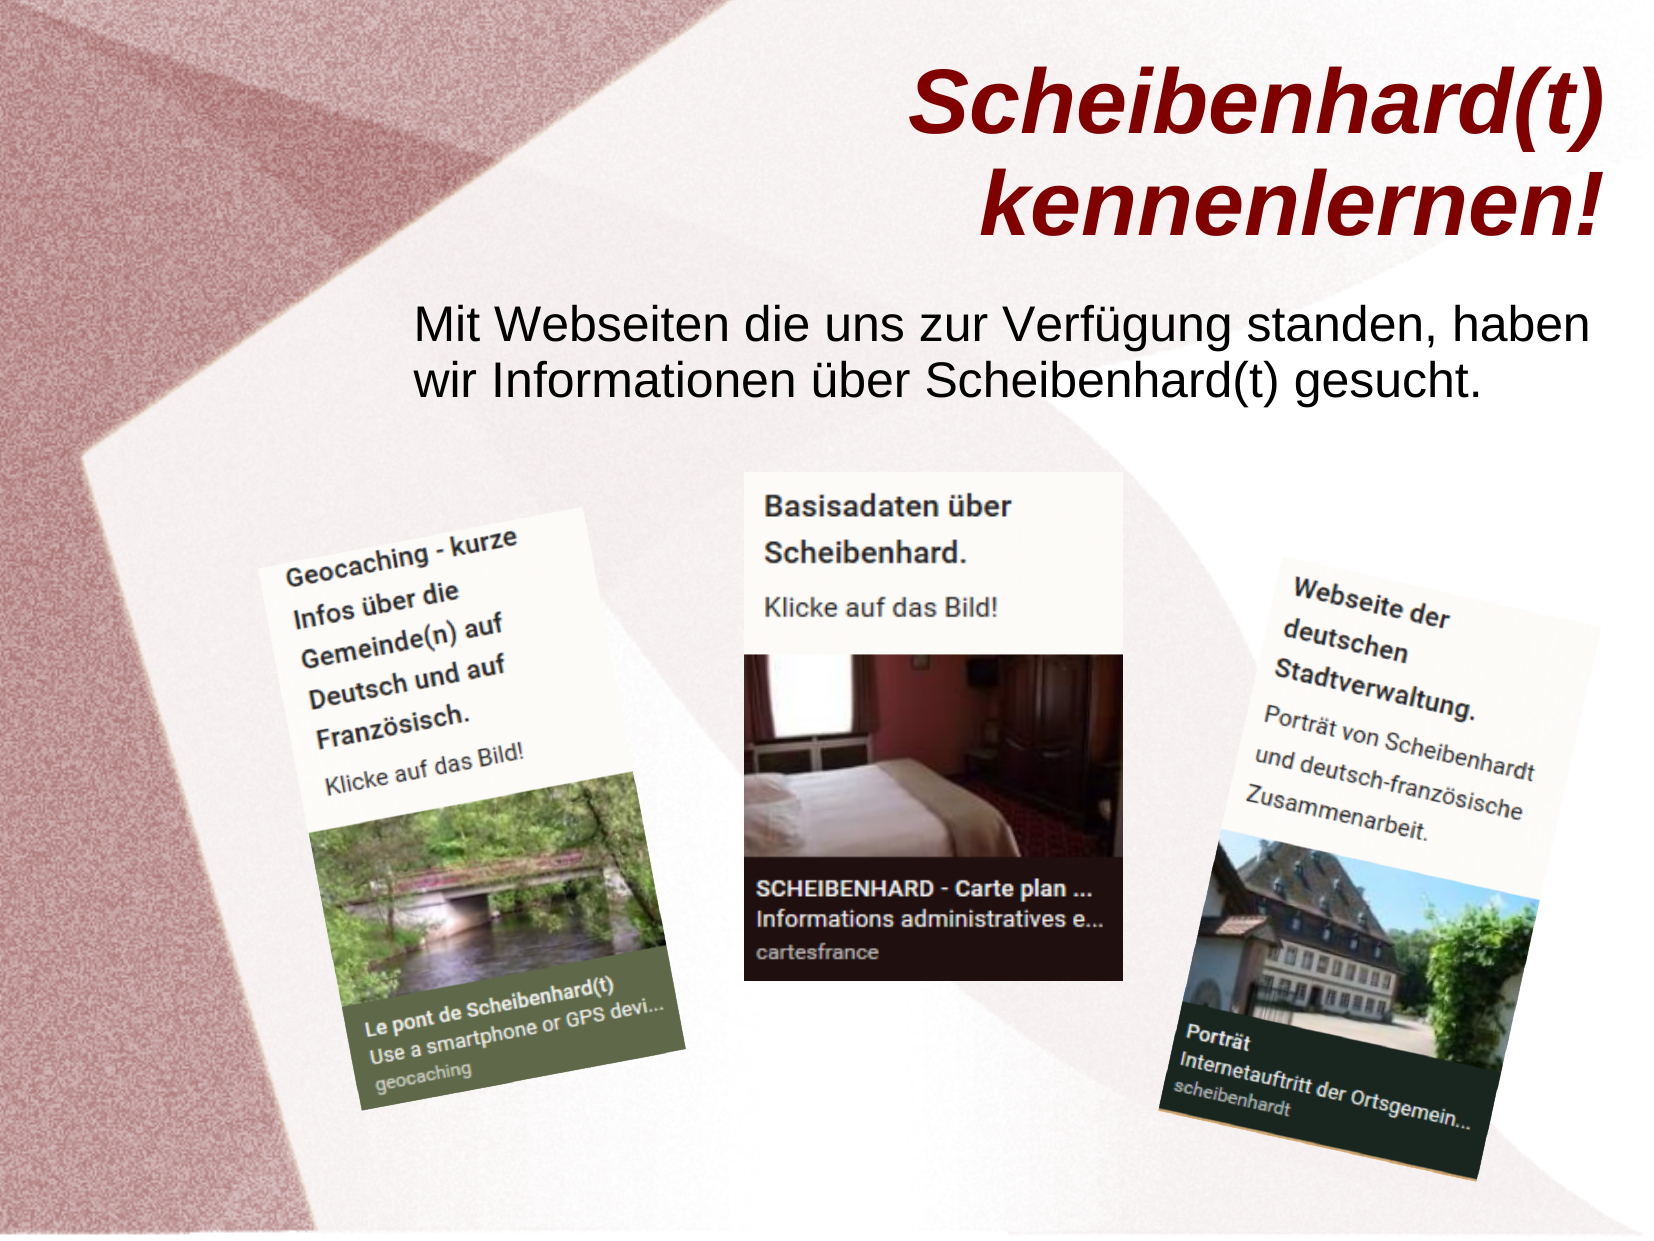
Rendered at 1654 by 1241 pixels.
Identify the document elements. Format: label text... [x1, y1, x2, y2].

list Mit Webseiten die uns zur Verfügung standen, haben wir Informationen über Scheibenhard(t) gesucht. [342, 296, 1619, 473]
title Scheibenhard(t) kennenlernen! [596, 49, 1607, 257]
picture [0, 0, 1654, 1241]
